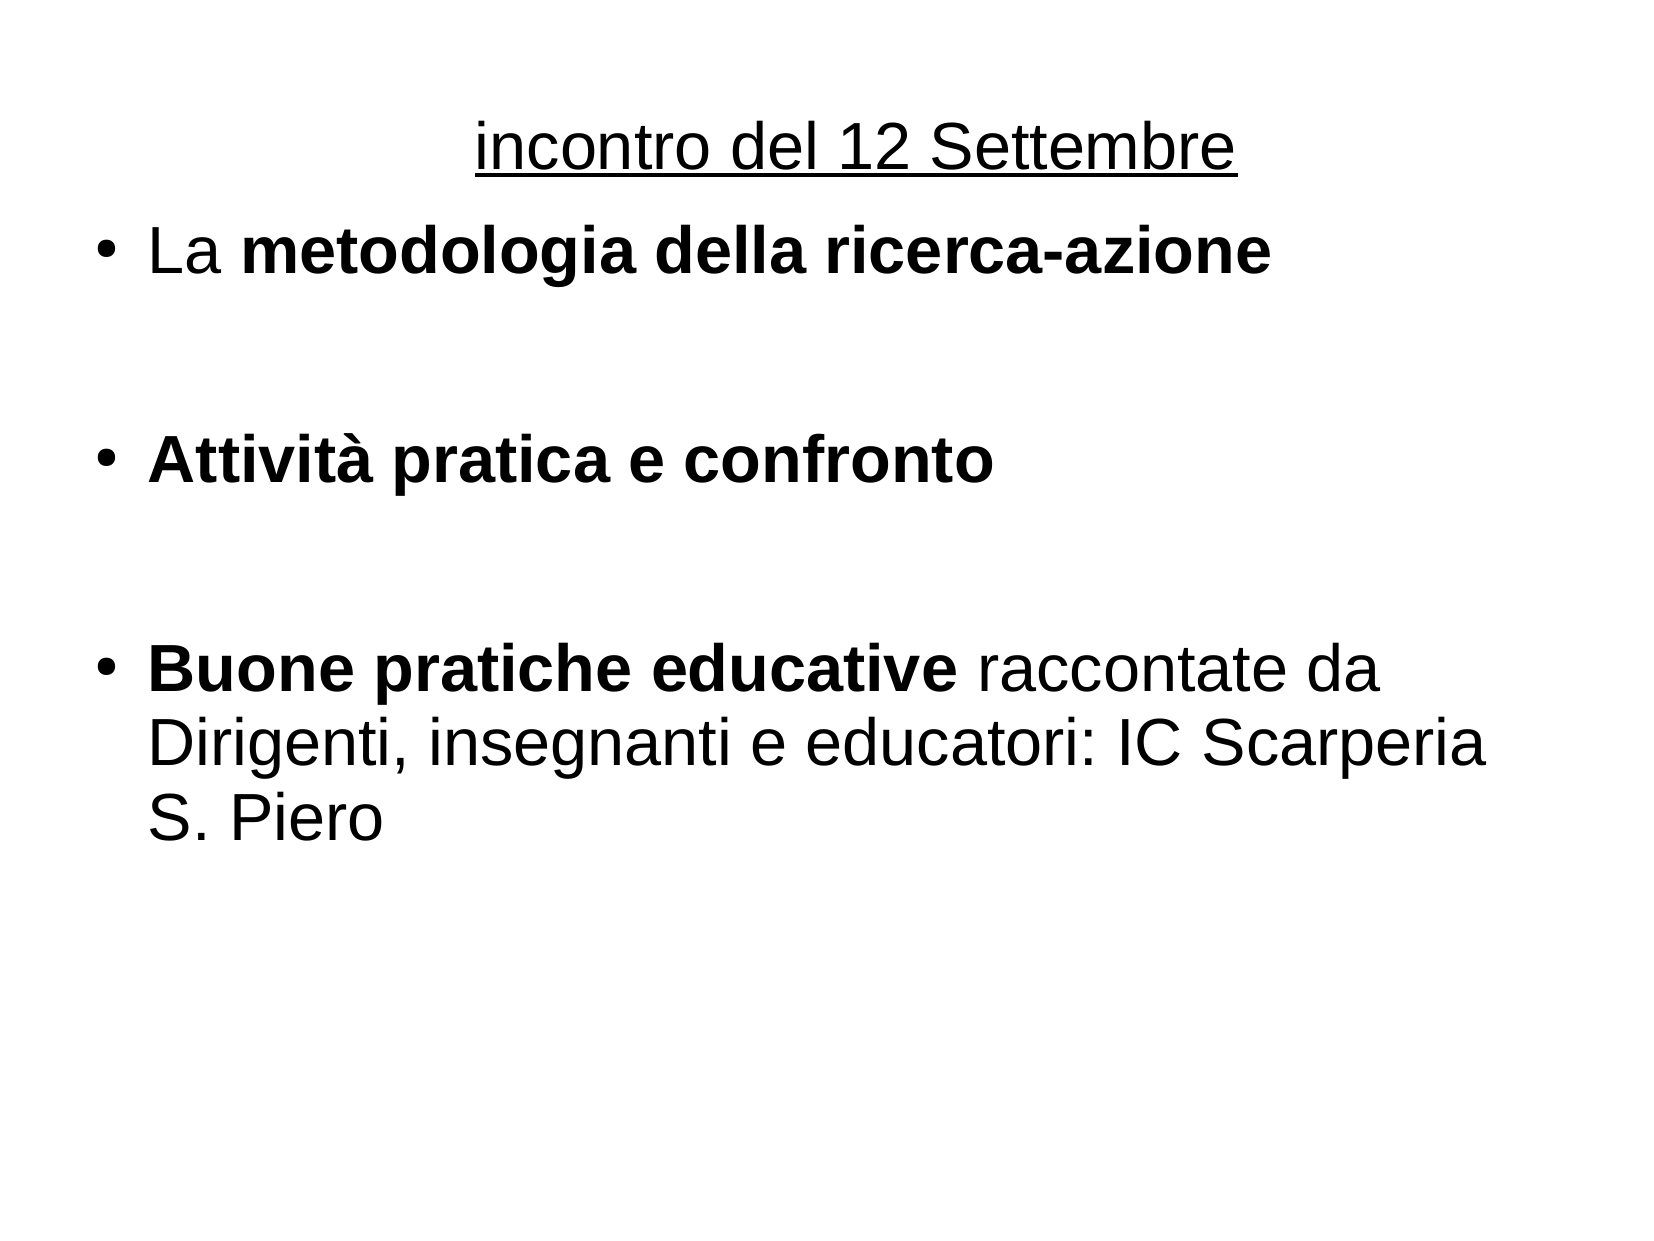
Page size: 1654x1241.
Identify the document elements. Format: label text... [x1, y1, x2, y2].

list incontro del 12 Settembre La metodologia della ricerca-azione Attività pratica e confronto Buone pratiche educative raccontate da Dirigenti, insegnanti e educatori: IC Scarperia S. Piero [76, 109, 1565, 975]
